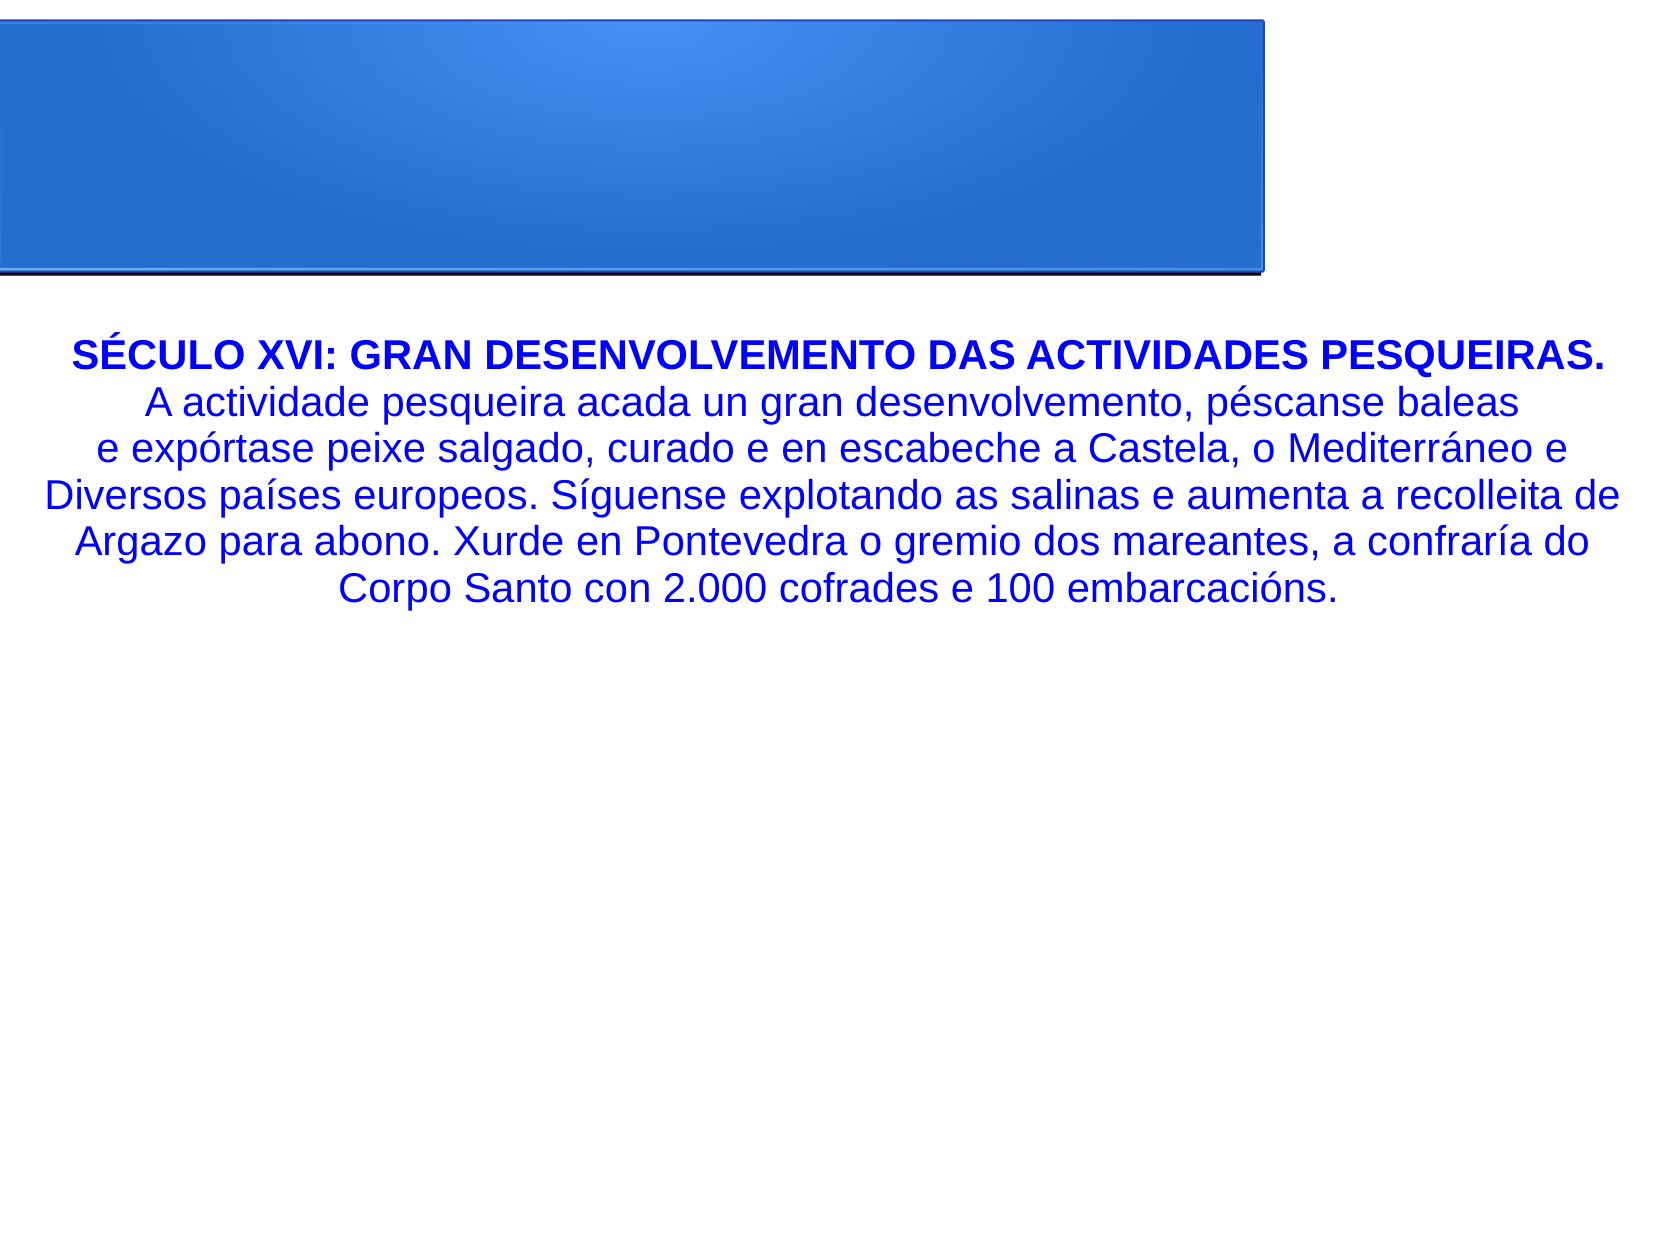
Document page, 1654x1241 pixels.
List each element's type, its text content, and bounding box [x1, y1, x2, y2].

text_box SÉCULO XVI: GRAN DESENVOLVEMENTO DAS ACTIVIDADES PESQUEIRAS. A actividade pesqueira acada un gran desenvolvemento, péscanse baleas e expórtase peixe salgado, curado e en escabeche a Castela, o Mediterráneo e Diversos países europeos. Síguense explotando as salinas e aumenta a recolleita de Argazo para abono. Xurde en Pontevedra o gremio dos mareantes, a confraría do Corpo Santo con 2.000 cofrades e 100 embarcacións. [29, 324, 1654, 1182]
